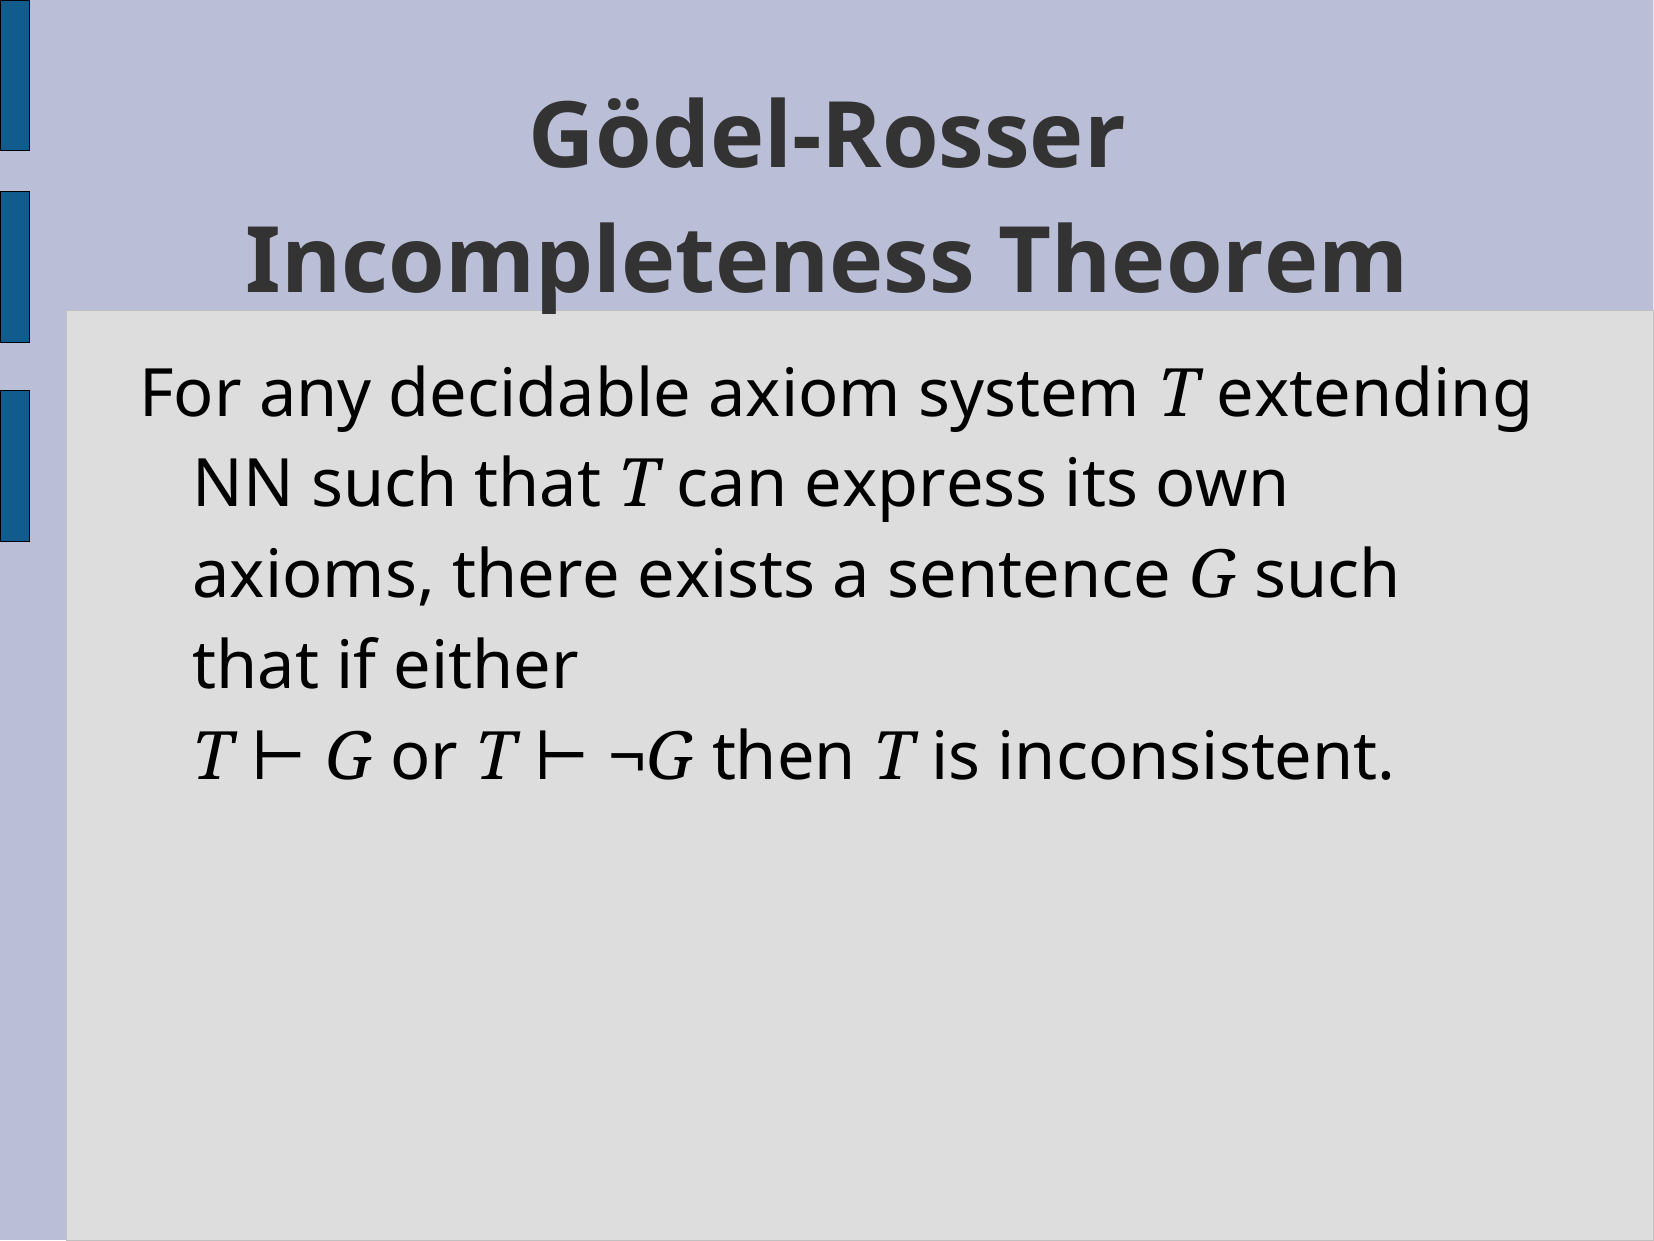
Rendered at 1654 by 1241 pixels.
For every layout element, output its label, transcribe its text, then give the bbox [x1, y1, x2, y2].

title Gödel-Rosser Incompleteness Theorem [121, 55, 1534, 334]
list For any decidable axiom system T extending NN such that T can express its own axioms, there exists a sentence G such that if either T ⊢ G or T ⊢ ¬G then T is inconsistent. [121, 344, 1534, 878]
